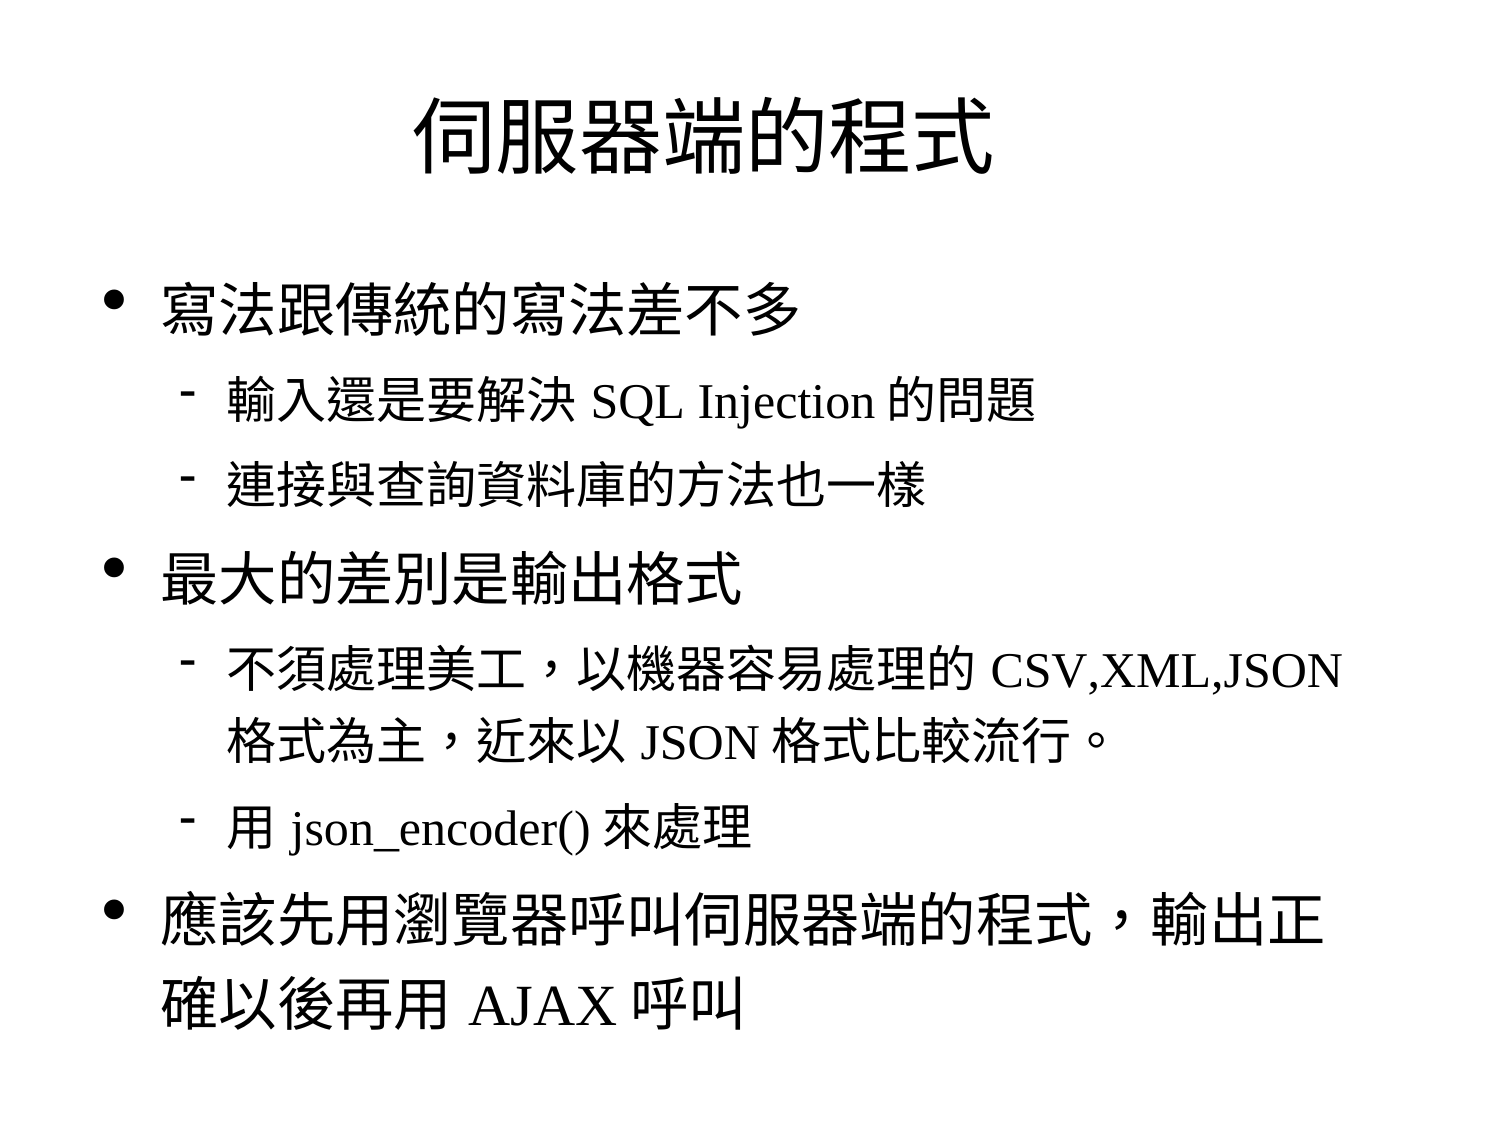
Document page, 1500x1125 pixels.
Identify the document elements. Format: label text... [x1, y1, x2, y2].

list 寫法跟傳統的寫法差不多 輸入還是要解決SQL Injection的問題 連接與查詢資料庫的方法也一樣 最大的差別是輸出格式 不須處理美工，以機器容易處理的CSV,XML,JSON格式為主，近來以JSON格式比較流行。 用json_encoder()來處理 應該先用瀏覽器呼叫伺服器端的程式，輸出正確以後再用AJAX呼叫 [104, 264, 1380, 1060]
title 伺服器端的程式 [66, 37, 1342, 225]
